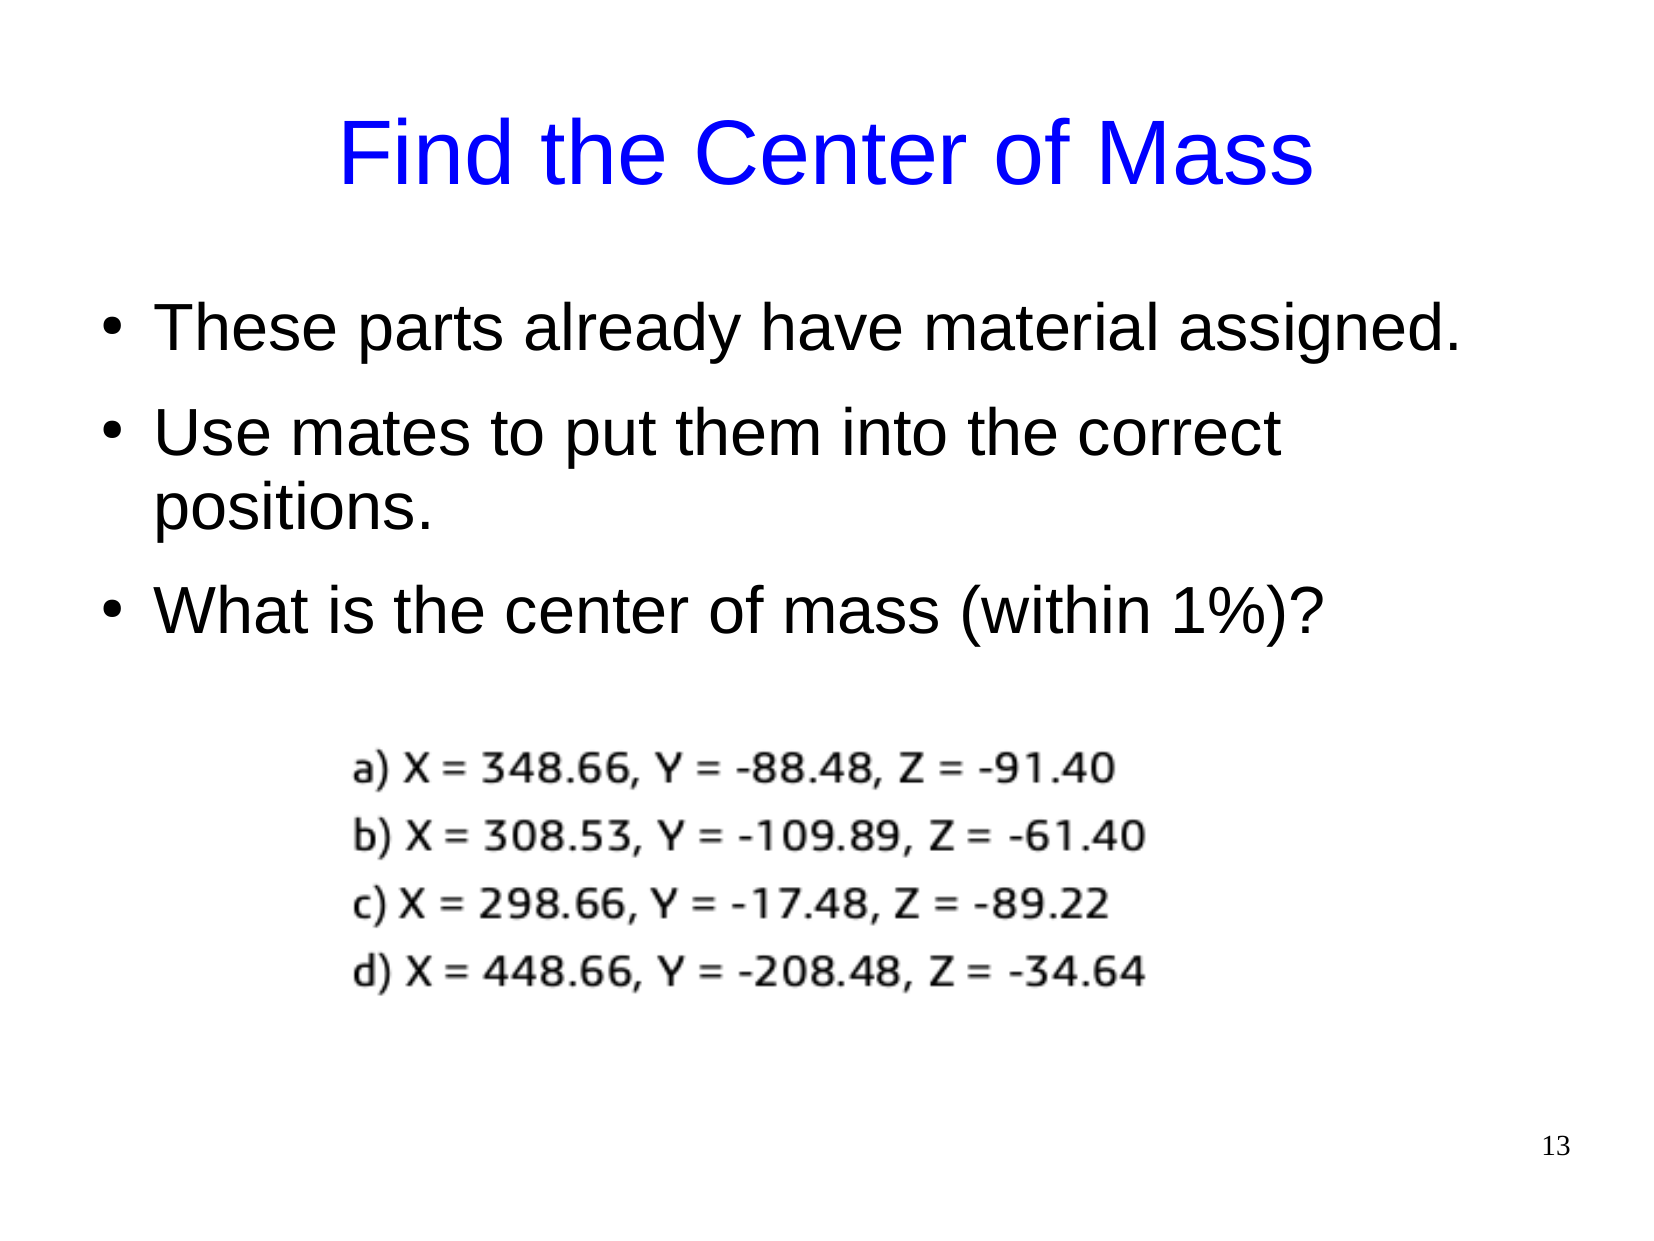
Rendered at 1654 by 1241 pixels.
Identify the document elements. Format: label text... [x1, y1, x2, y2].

list These parts already have material assigned. Use mates to put them into the correct positions. What is the center of mass (within 1%)? [82, 290, 1538, 1010]
title Find the Center of Mass [82, 49, 1571, 257]
picture [320, 713, 1176, 1010]
